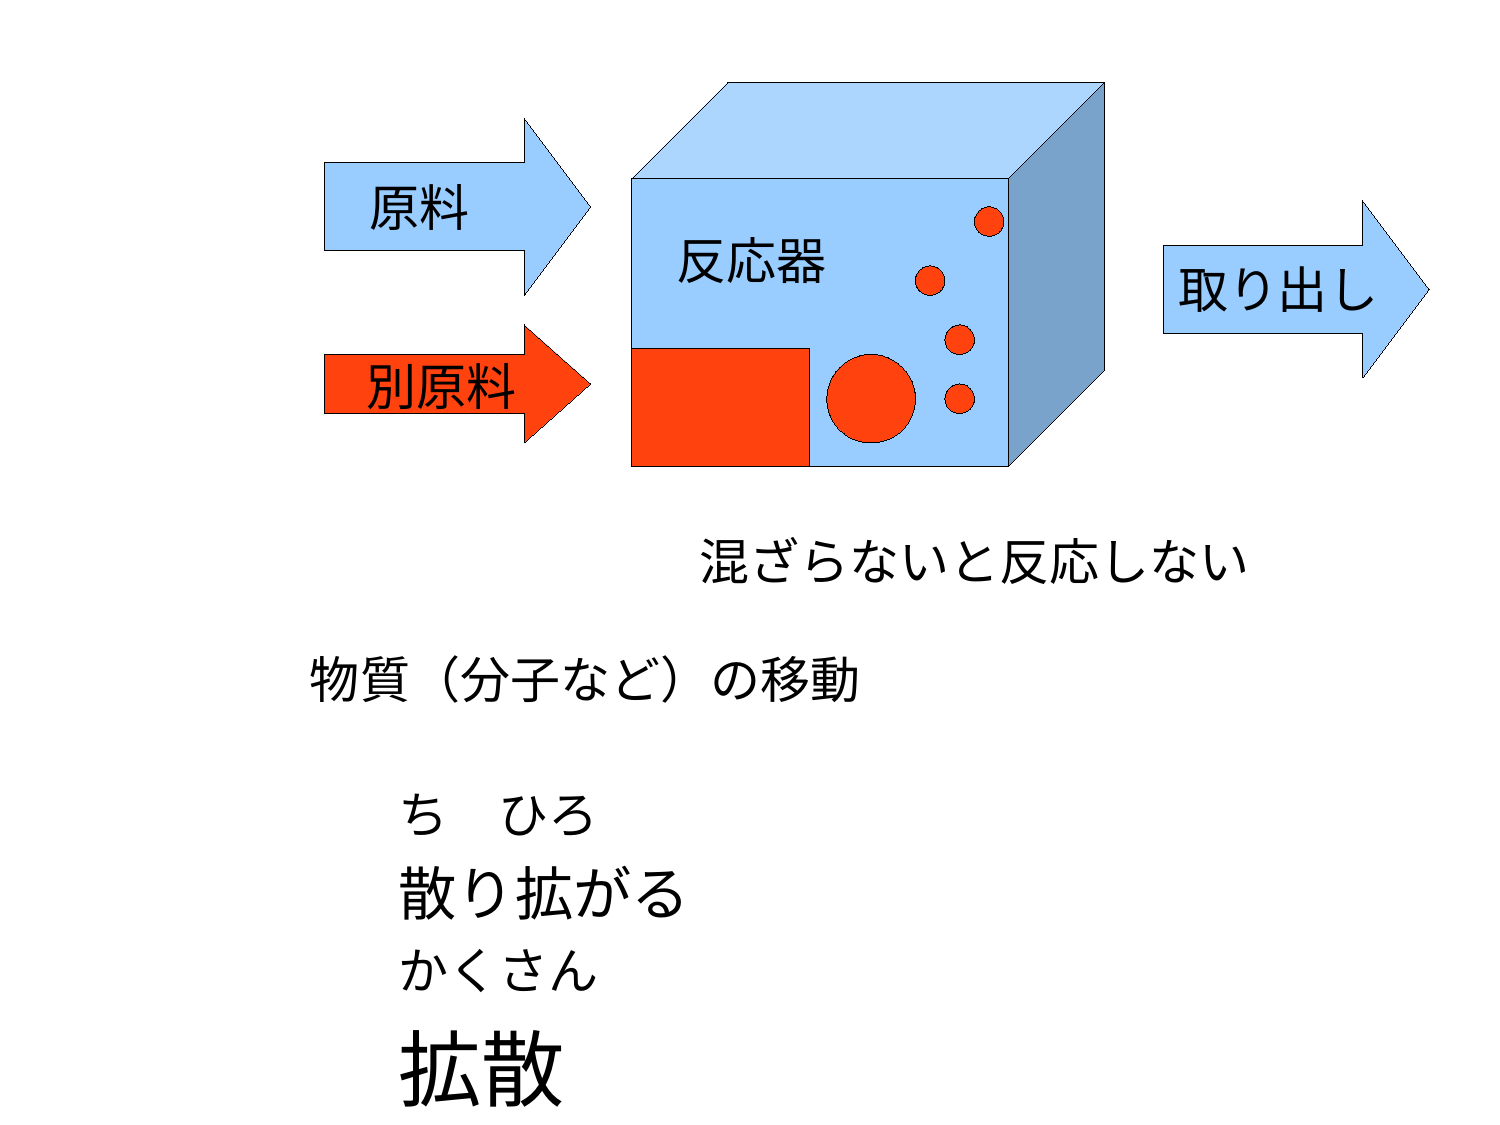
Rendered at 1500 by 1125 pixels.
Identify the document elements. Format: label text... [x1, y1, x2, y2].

text_box 取り出し [1163, 243, 1430, 319]
text_box 反応器 [661, 213, 898, 290]
text_box 別原料 [324, 324, 591, 443]
text_box [324, 162, 591, 296]
text_box [1163, 319, 1407, 378]
text_box ち ひろ 散り拡がる かくさん 拡散 [383, 767, 768, 1076]
text_box [1362, 200, 1395, 243]
text_box 混ざらないと反応しない [685, 514, 1447, 591]
text_box [631, 82, 1105, 467]
text_box 原料 [354, 160, 562, 237]
text_box [524, 118, 556, 160]
text_box 物質（分子など）の移動 [295, 633, 1152, 709]
